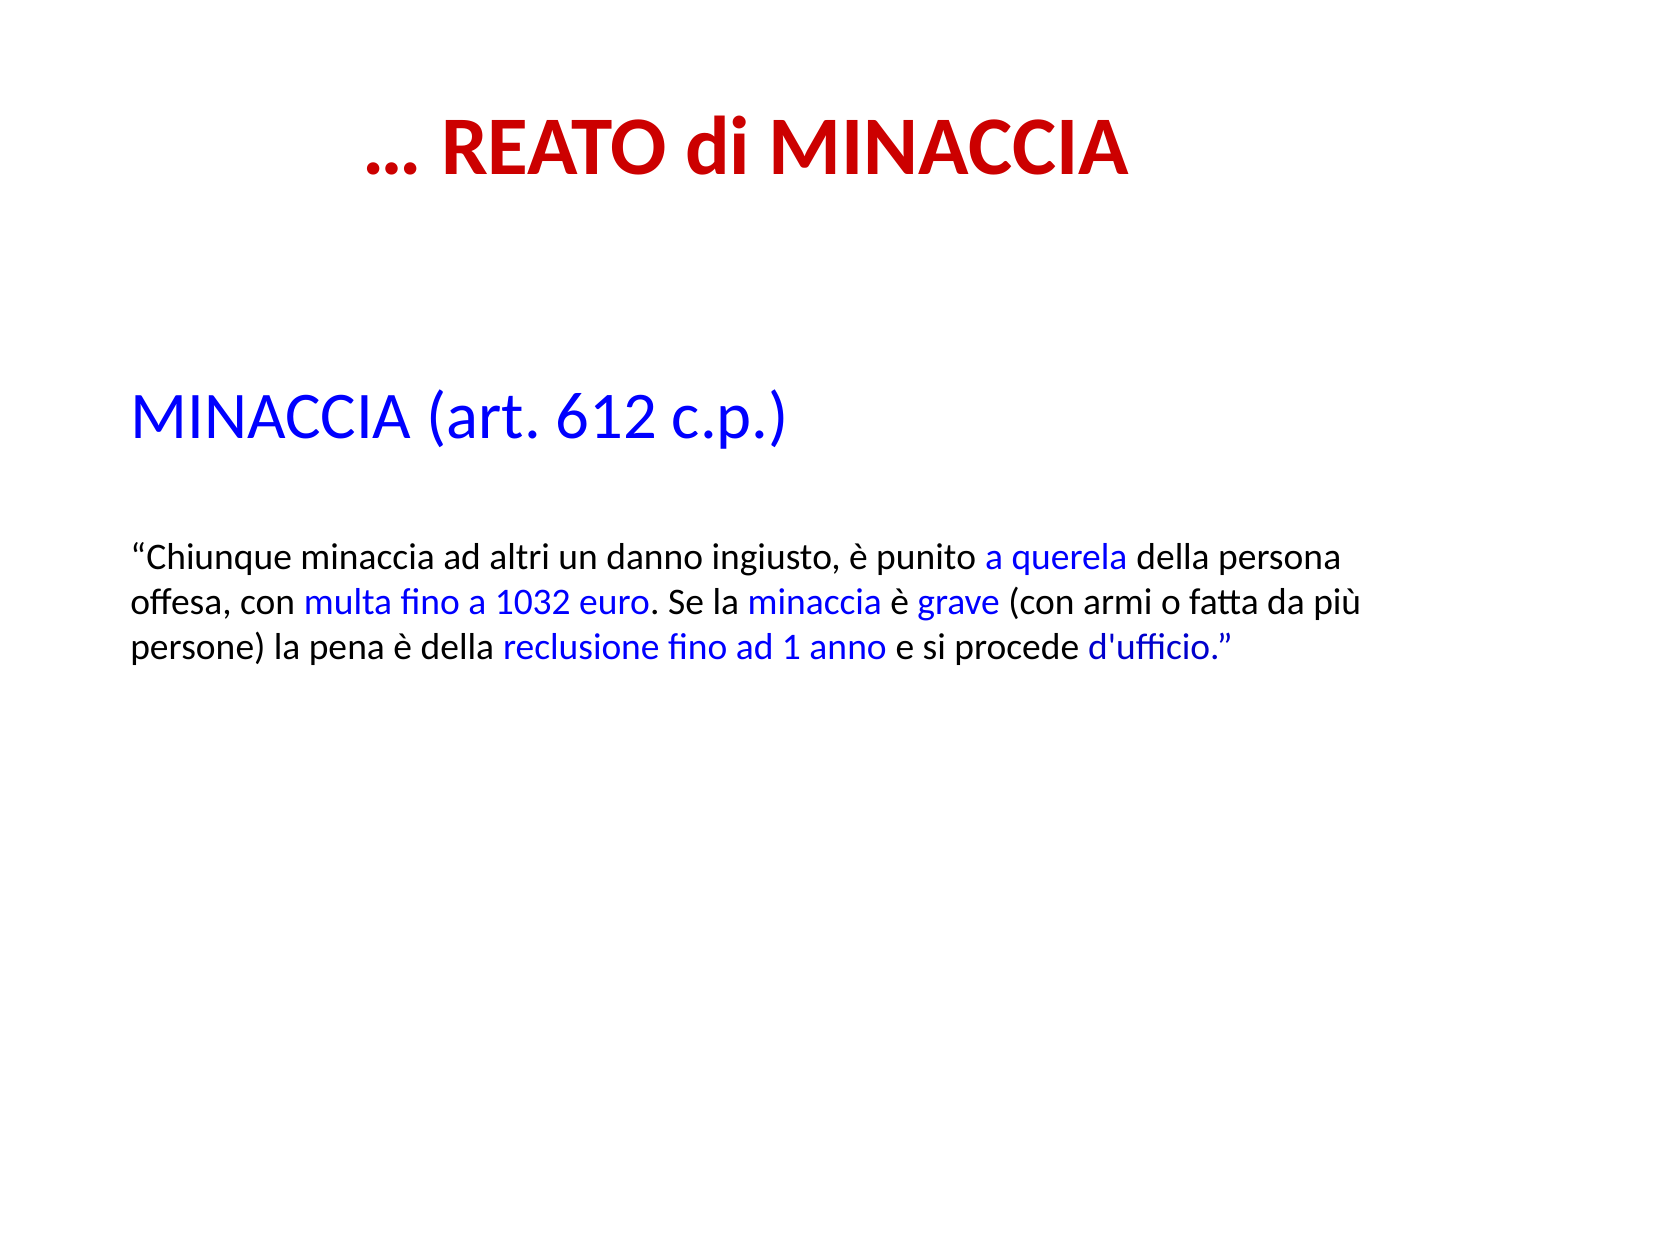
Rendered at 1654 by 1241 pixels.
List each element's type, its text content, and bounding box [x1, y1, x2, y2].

text_box … REATO di MINACCIA MINACCIA (art. 612 c.p.) “Chiunque minaccia ad altri un danno ingiusto, è punito a querela della persona offesa, con multa fino a 1032 euro. Se la minaccia è grave (con armi o fatta da più persone) la pena è della reclusione fino ad 1 anno e si procede d'ufficio.” [115, 39, 1449, 719]
